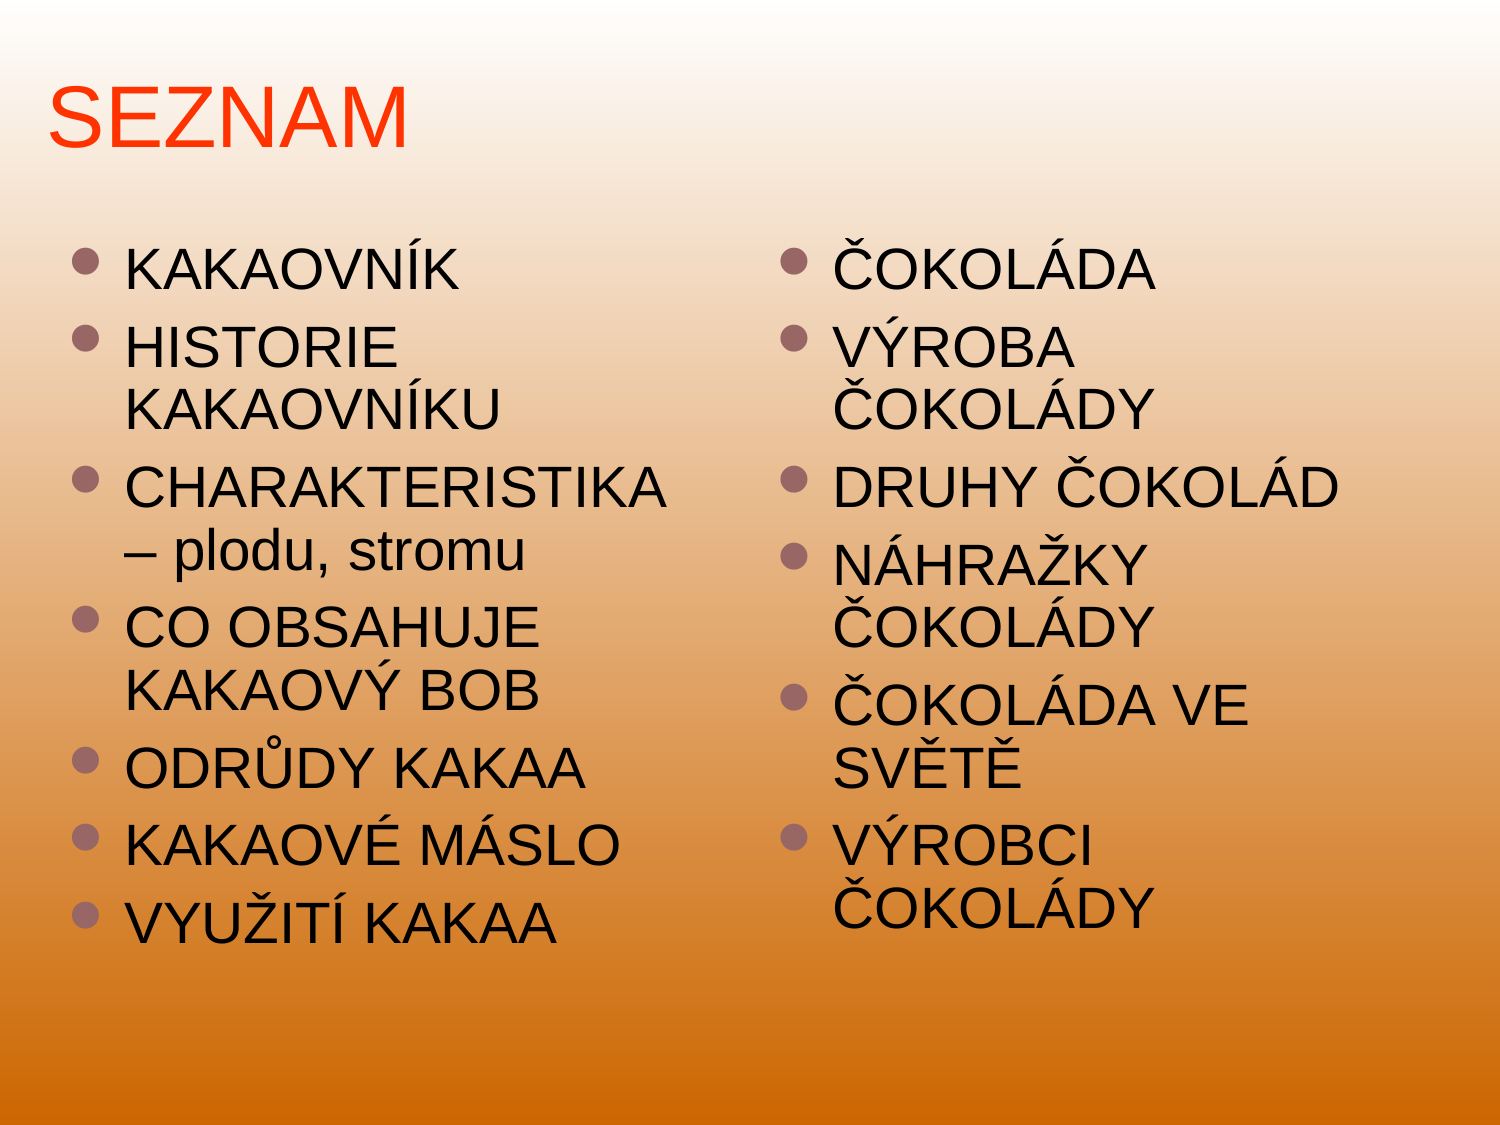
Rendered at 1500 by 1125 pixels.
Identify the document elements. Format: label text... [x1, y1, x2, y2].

list KAKAOVNÍK HISTORIE KAKAOVNÍKU CHARAKTERISTIKA – plodu, stromu CO OBSAHUJE KAKAOVÝ BOB ODRŮDY KAKAA KAKAOVÉ MÁSLO VYUŽITÍ KAKAA [53, 231, 727, 1119]
list ČOKOLÁDA VÝROBA ČOKOLÁDY DRUHY ČOKOLÁD NÁHRAŽKY ČOKOLÁDY ČOKOLÁDA VE SVĚTĚ VÝROBCI ČOKOLÁDY [761, 231, 1400, 1095]
title SEZNAM [31, 37, 1347, 188]
